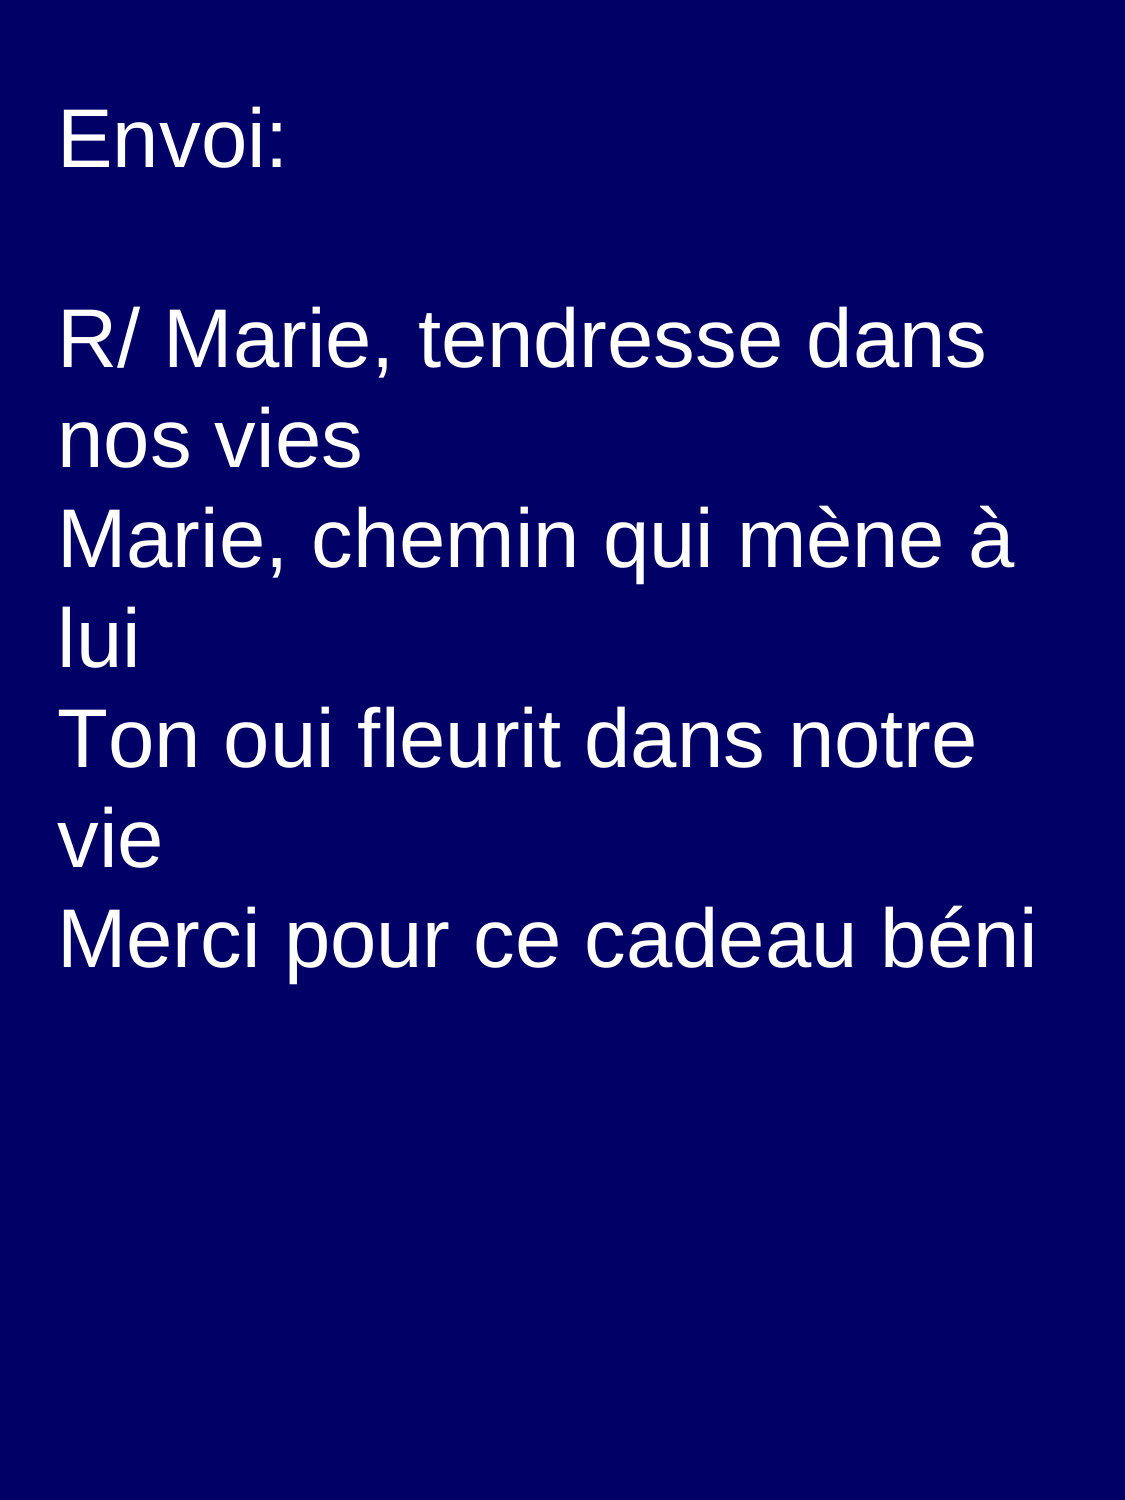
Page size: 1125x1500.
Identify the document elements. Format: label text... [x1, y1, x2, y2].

text_box Envoi: R/ Marie, tendresse dans nos vies Marie, chemin qui mène à lui Ton oui fleurit dans notre vie Merci pour ce cadeau béni [42, 76, 1106, 1093]
